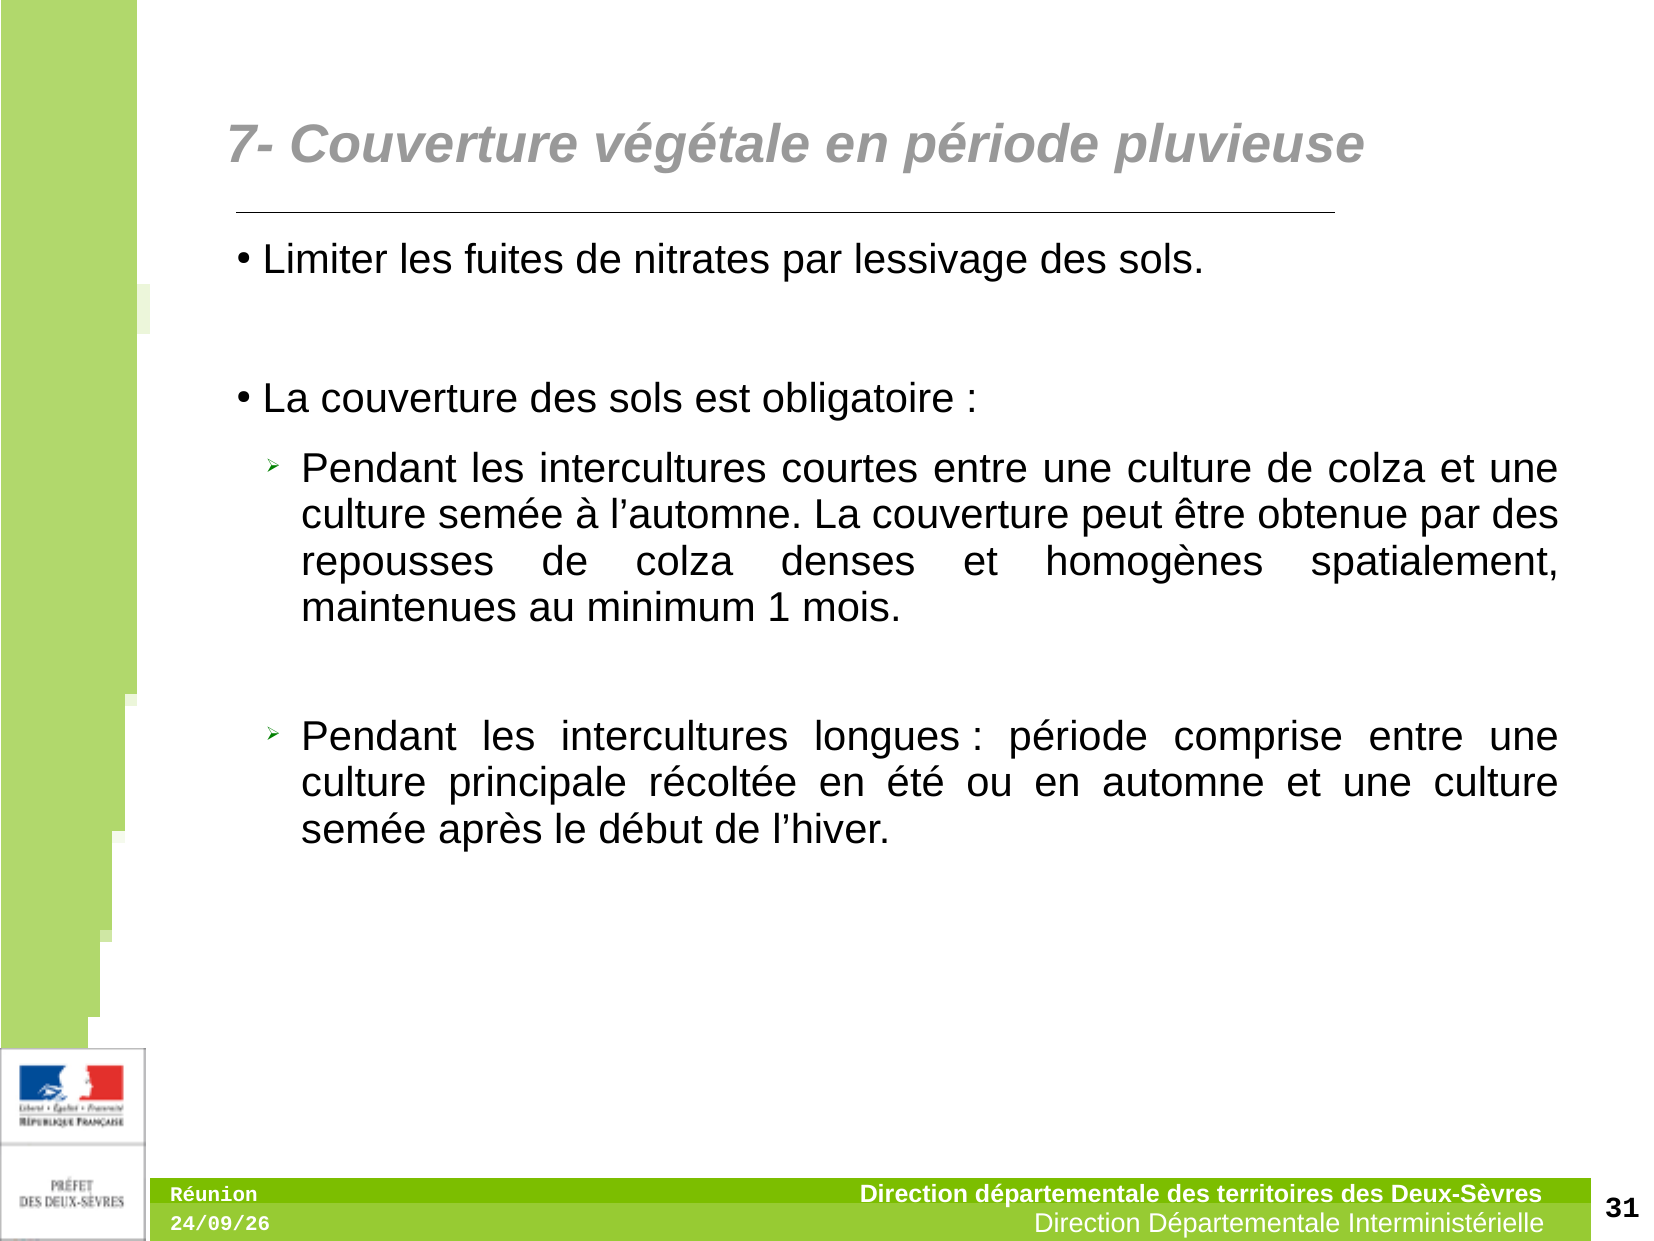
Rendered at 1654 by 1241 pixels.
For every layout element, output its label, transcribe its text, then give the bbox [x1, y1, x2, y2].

title 7- Couverture végétale en période pluvieuse [226, 69, 1437, 218]
list Limiter les fuites de nitrates par lessivage des sols. La couverture des sols est obligatoire : Pendant les intercultures courtes entre une culture de colza et une culture semée à l’automne. La couverture peut être obtenue par des repousses de colza denses et homogènes spatialement, maintenues au minimum 1 mois. Pendant les intercultures longues : période comprise entre une culture principale récoltée en été ou en automne et une culture semée après le début de l’hiver. [236, 236, 1560, 856]
picture [0, 0, 1654, 1241]
